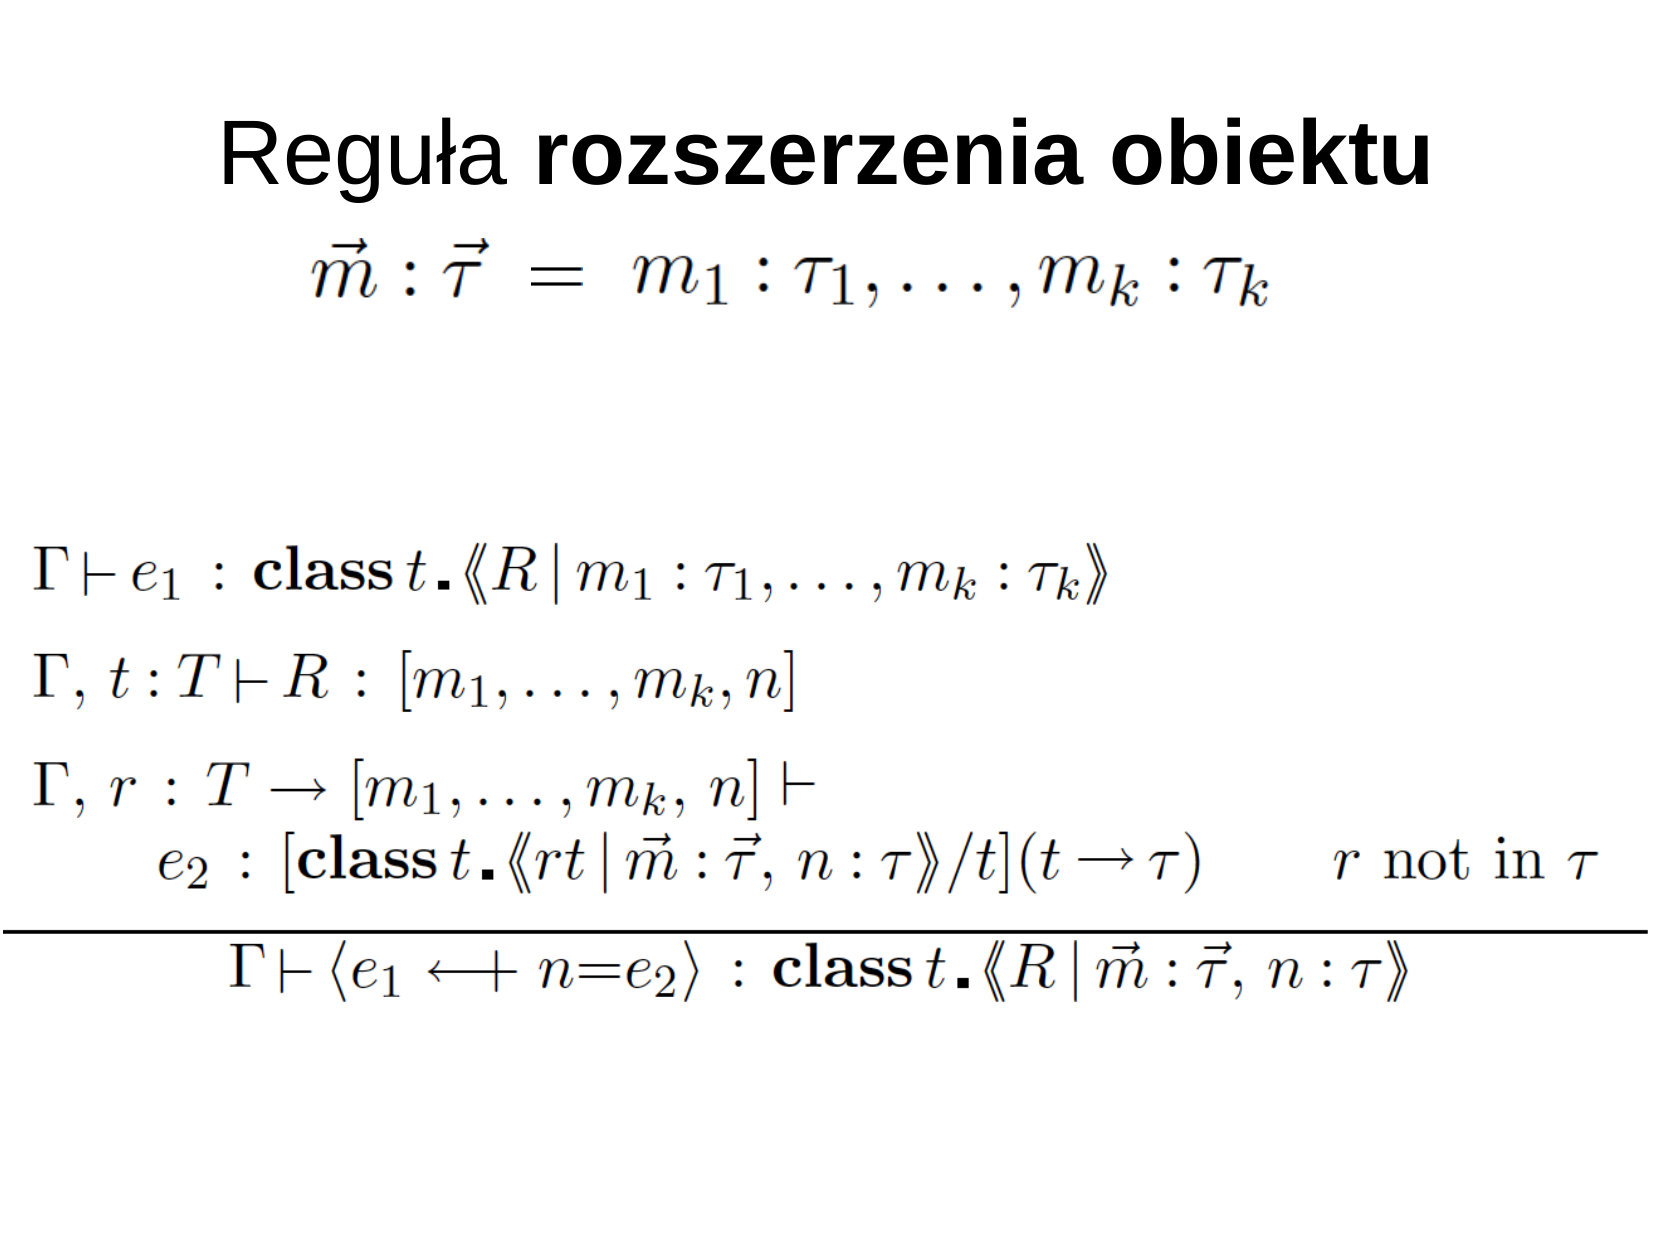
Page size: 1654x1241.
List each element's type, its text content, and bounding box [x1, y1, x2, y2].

picture [3, 538, 1654, 1026]
picture [300, 238, 502, 325]
picture [620, 229, 1280, 337]
picture [531, 261, 583, 296]
title Reguła rozszerzenia obiektu [82, 49, 1571, 257]
